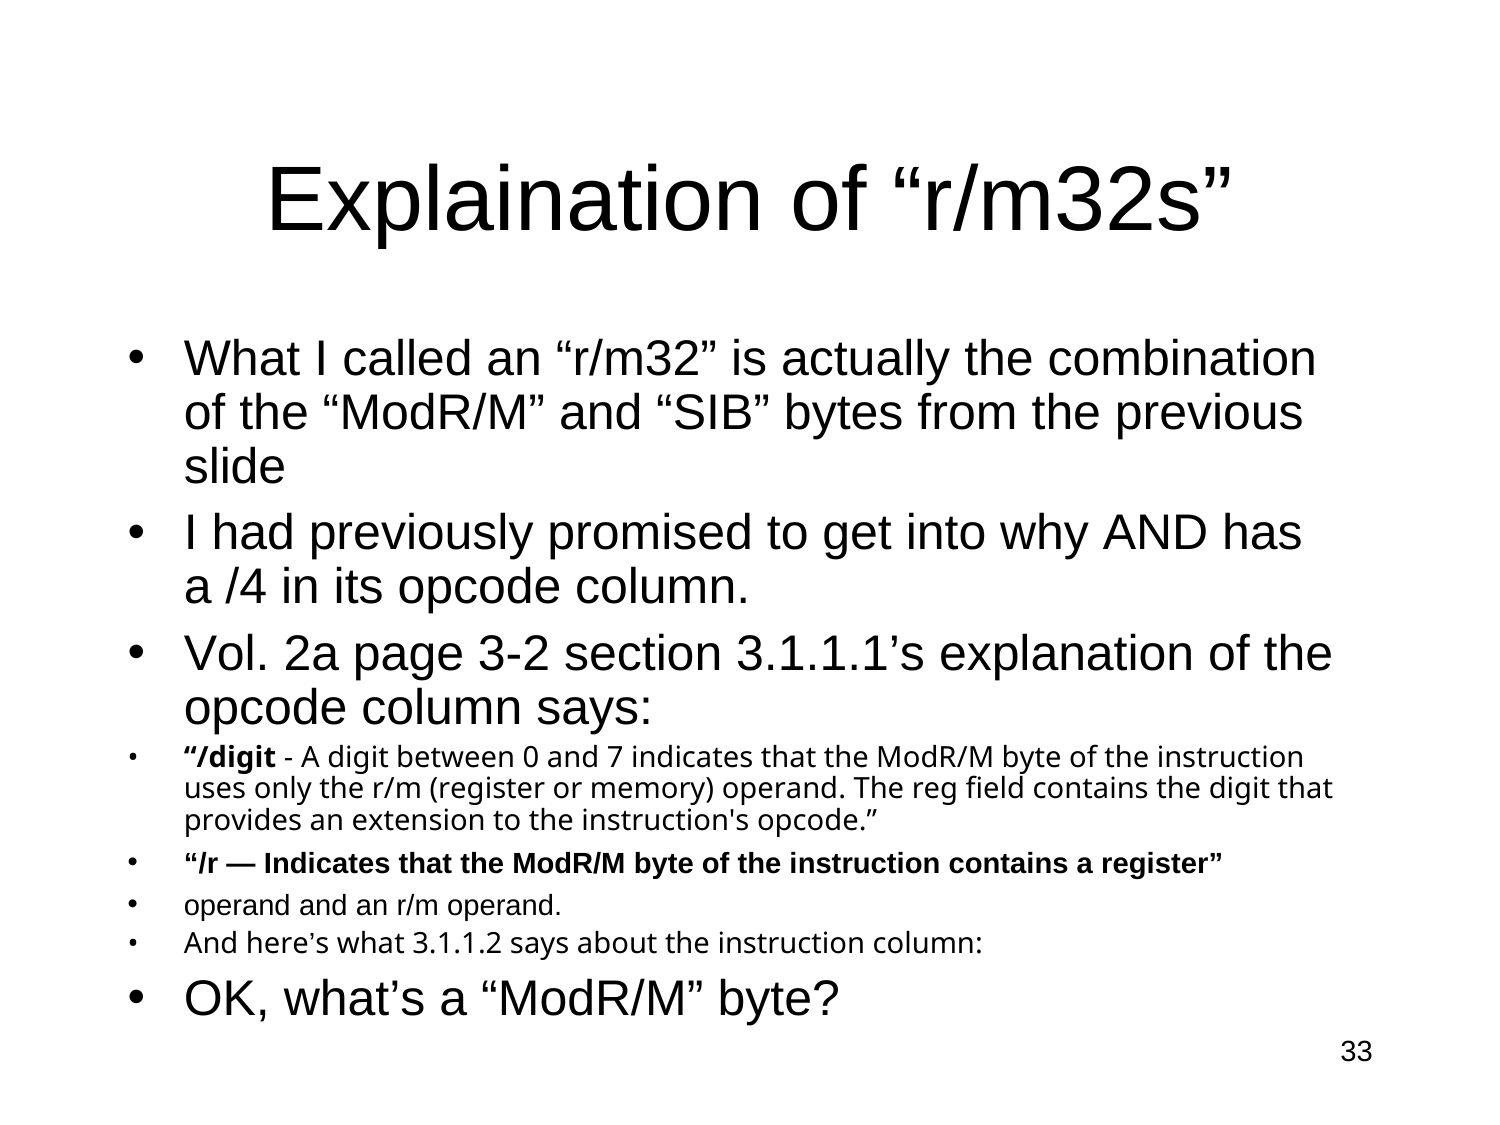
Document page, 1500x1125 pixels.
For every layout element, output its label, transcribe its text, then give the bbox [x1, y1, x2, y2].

list What I called an “r/m32” is actually the combination of the “ModR/M” and “SIB” bytes from the previous slide I had previously promised to get into why AND has a /4 in its opcode column. Vol. 2a page 3-2 section 3.1.1.1’s explanation of the opcode column says: “/digit - A digit between 0 and 7 indicates that the ModR/M byte of the instruction uses only the r/m (register or memory) operand. The reg field contains the digit that provides an extension to the instruction's opcode.” “/r — Indicates that the ModR/M byte of the instruction contains a register” operand and an r/m operand. And here’s what 3.1.1.2 says about the instruction column: OK, what’s a “ModR/M” byte? [112, 324, 1388, 1034]
text_box <number> [1074, 1034, 1388, 1101]
title Explaination of “r/m32s” [112, 99, 1388, 288]
